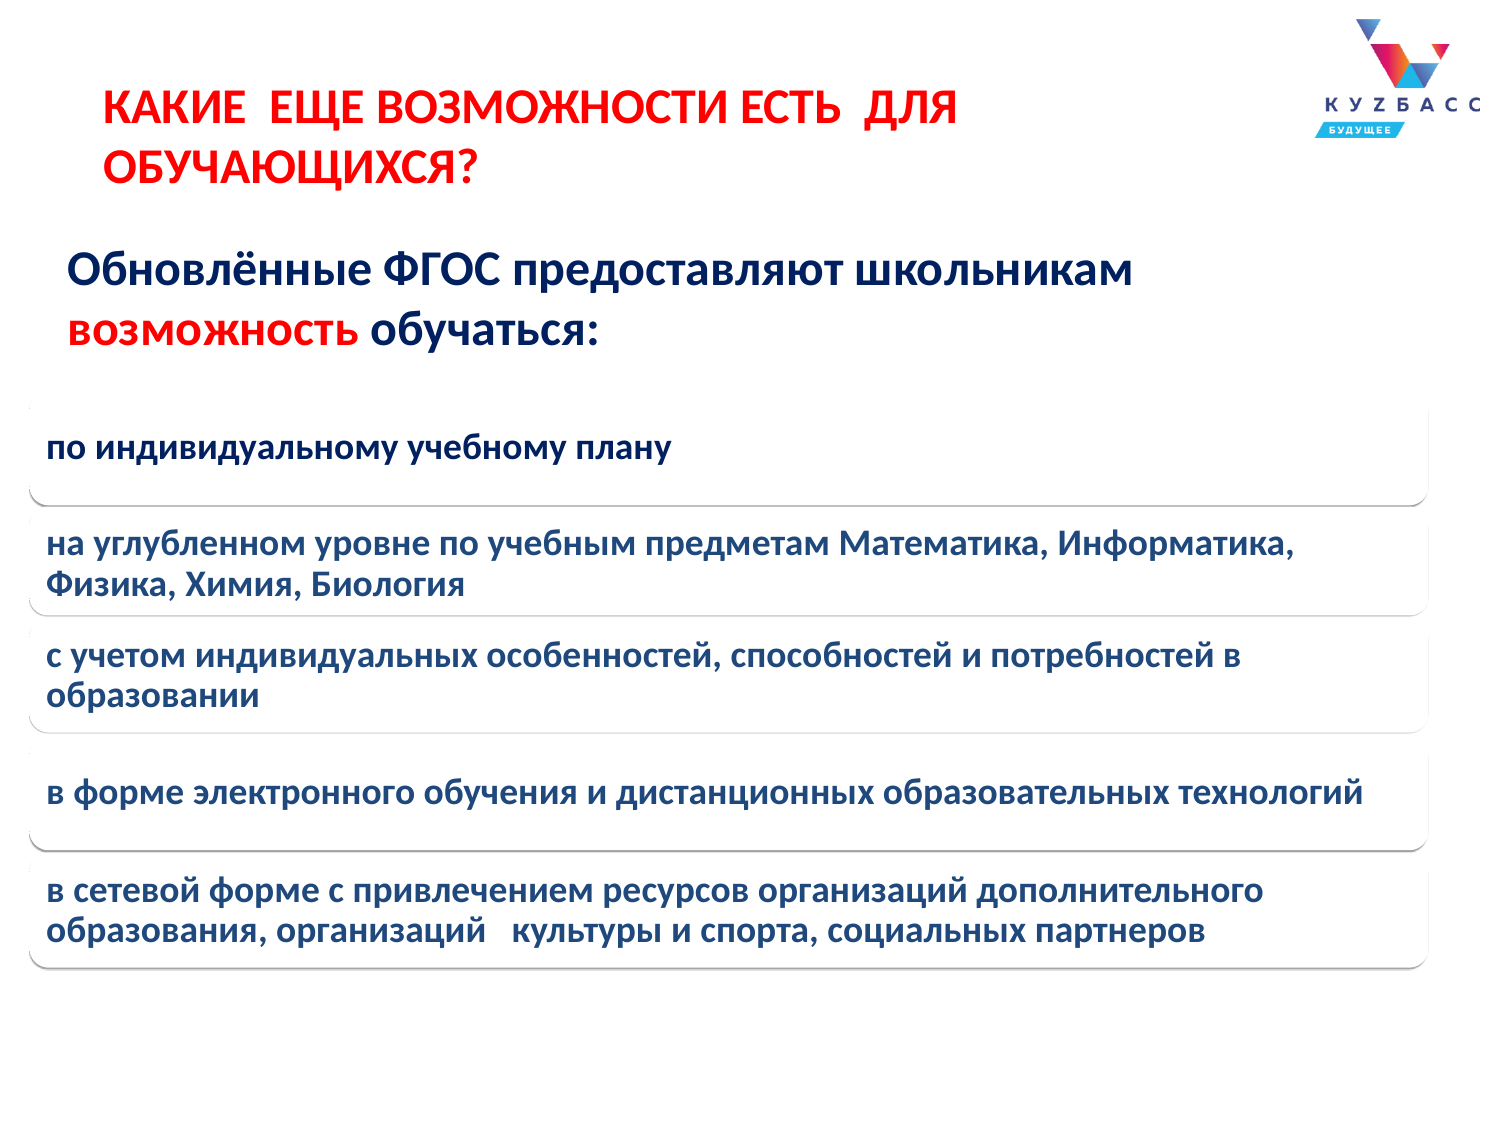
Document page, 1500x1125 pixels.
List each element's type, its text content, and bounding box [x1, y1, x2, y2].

text_box в форме электронного обучения и дистанционных образовательных технологий [29, 735, 1429, 851]
text_box по индивидуальному учебному плану [29, 390, 1429, 506]
text_box с учетом индивидуальных особенностей, способностей и потребностей в образовании [29, 617, 1429, 733]
text_box в сетевой форме с привлечением ресурсов организаций дополнительного образования, организаций культуры и спорта, социальных партнеров [29, 852, 1429, 968]
text_box Обновлённые ФГОС предоставляют школьникам возможность обучаться: [52, 227, 1448, 364]
picture [1314, 19, 1480, 138]
text_box на углубленном уровне по учебным предметам Математика, Информатика, Физика, Химия, Биология [29, 506, 1429, 616]
title КАКИЕ ЕЩЕ ВОЗМОЖНОСТИ ЕСТЬ ДЛЯ ОБУЧАЮЩИХСЯ? [88, 39, 1272, 227]
